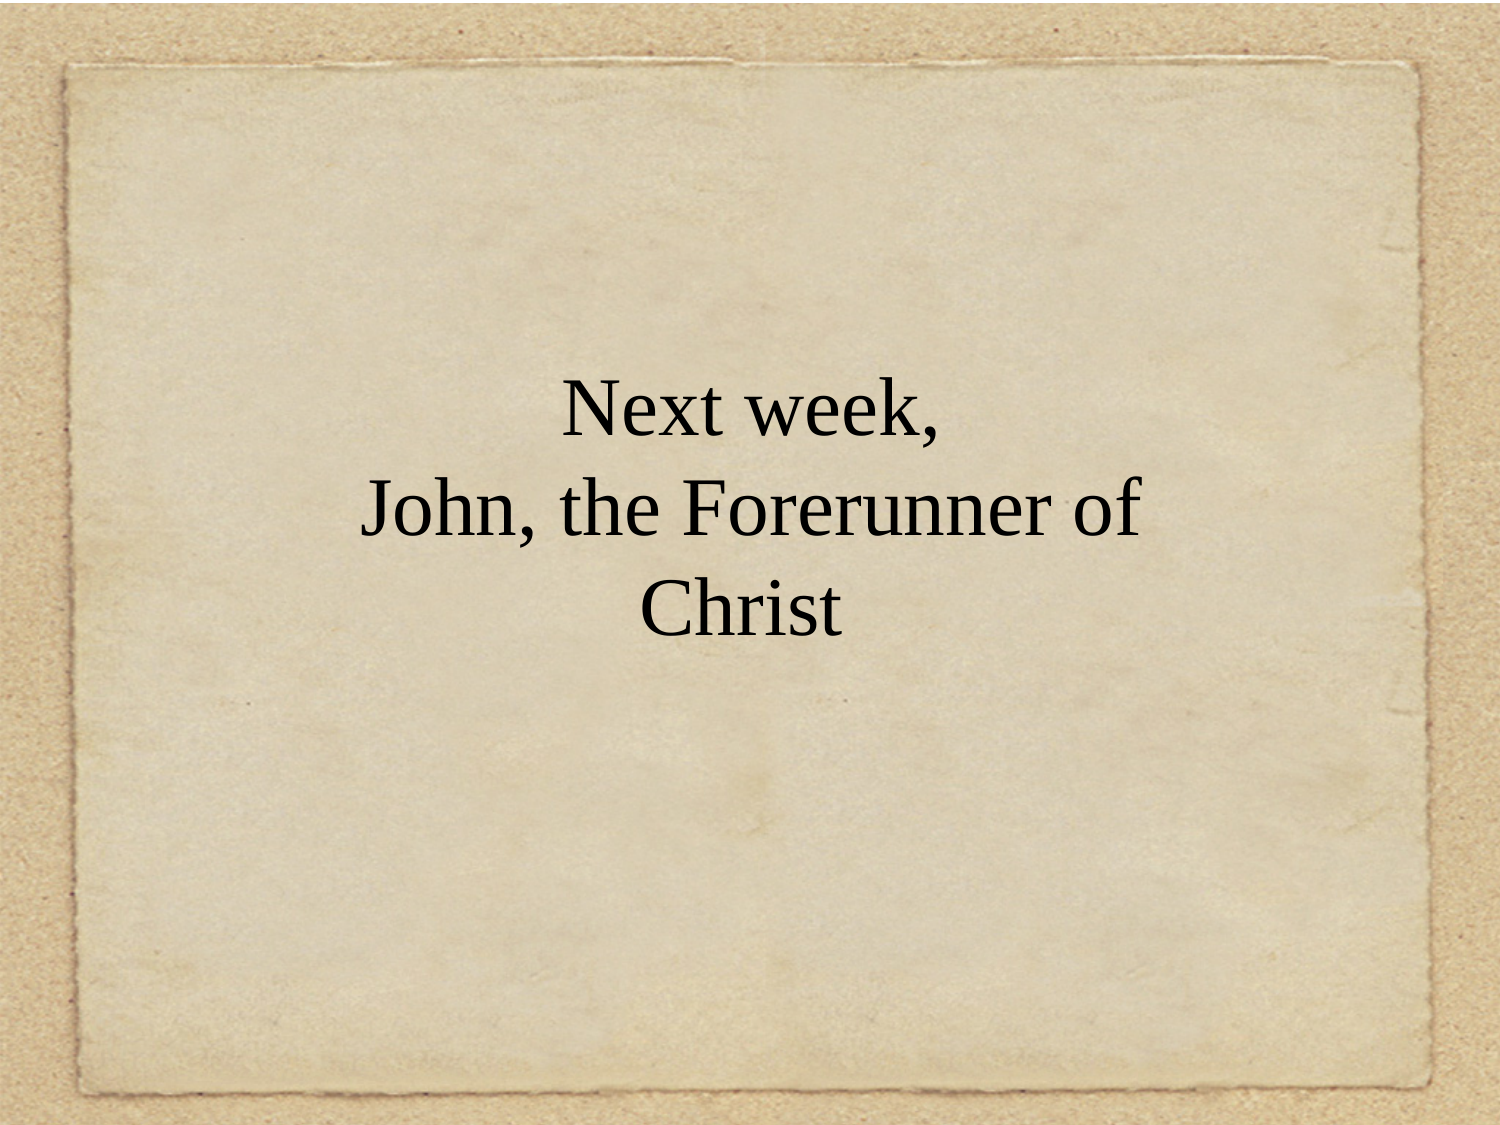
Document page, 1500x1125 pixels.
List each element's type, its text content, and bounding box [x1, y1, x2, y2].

text_box Next week, John, the Forerunner of Christ [303, 345, 1200, 760]
picture [0, 3, 1500, 1125]
